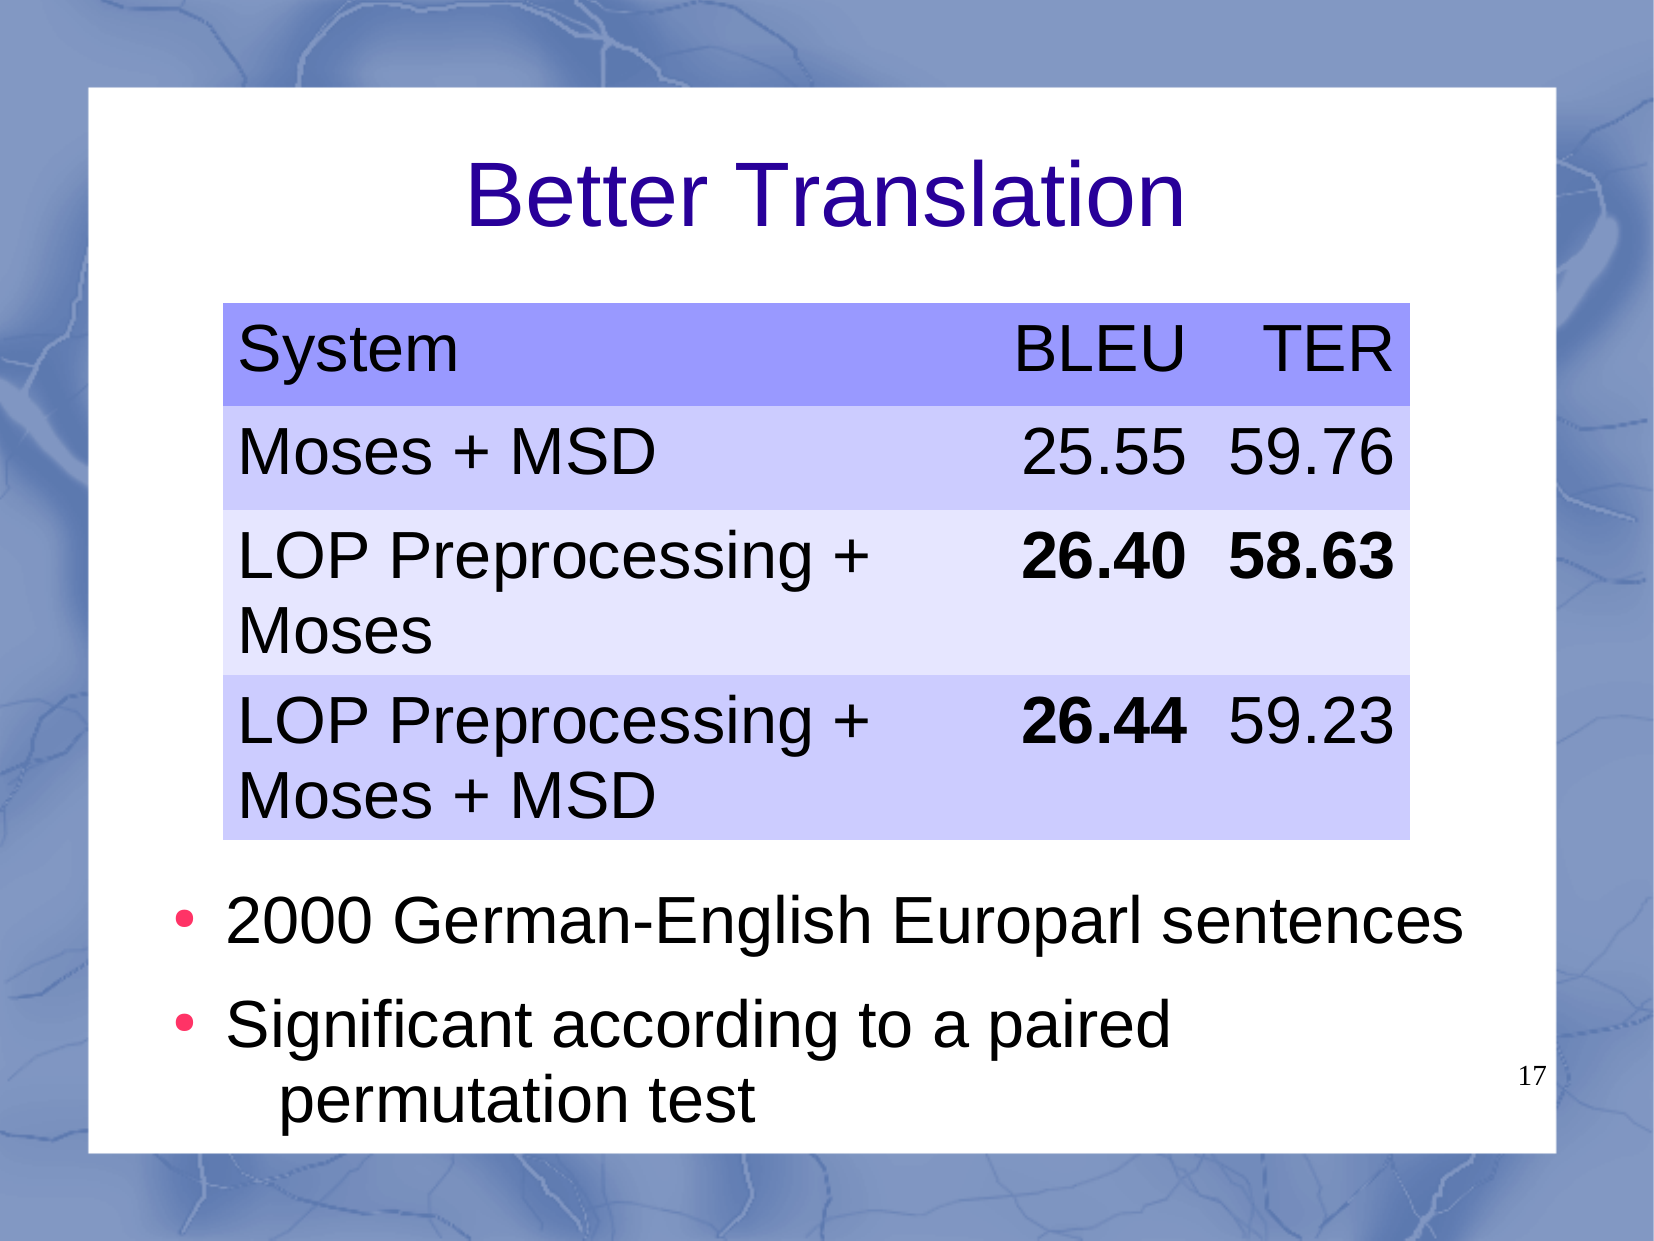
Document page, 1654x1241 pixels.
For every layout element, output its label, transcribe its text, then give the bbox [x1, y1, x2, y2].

table_cell 26.44 [991, 675, 1202, 840]
table_cell 25.55 [991, 406, 1202, 510]
table_cell Moses + MSD [223, 406, 991, 510]
table_header BLEU [991, 303, 1202, 406]
title Better Translation [118, 90, 1536, 298]
table_cell LOP Preprocessing + Moses + MSD [223, 675, 991, 840]
table_header TER [1202, 303, 1410, 406]
table_cell 26.40 [991, 510, 1202, 675]
picture [0, 0, 1654, 1241]
table_cell 59.76 [1202, 406, 1410, 510]
list 2000 German-English Europarl sentences Significant according to a paired permutation test [137, 883, 1496, 1137]
table_cell 58.63 [1202, 510, 1410, 675]
table_cell 59.23 [1202, 675, 1410, 840]
table_cell LOP Preprocessing + Moses [223, 510, 991, 675]
table_header System [223, 303, 991, 406]
